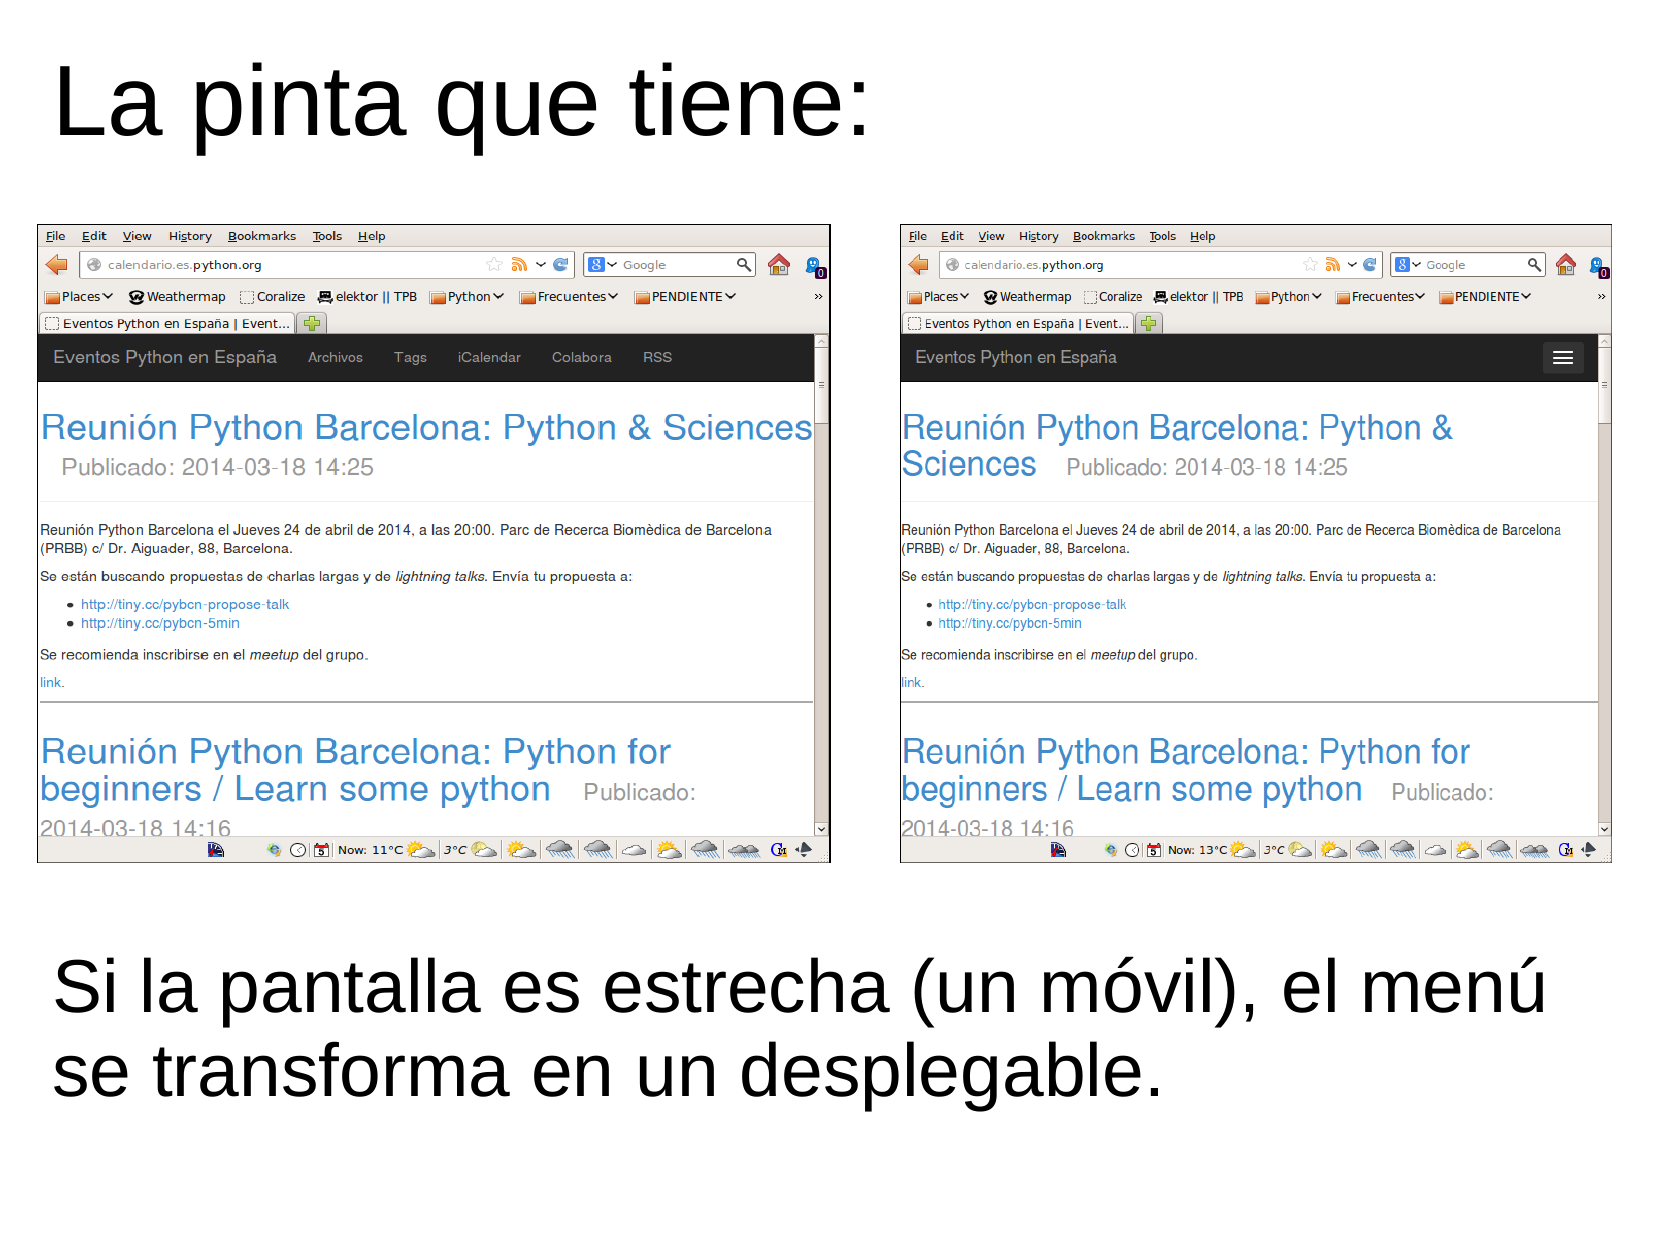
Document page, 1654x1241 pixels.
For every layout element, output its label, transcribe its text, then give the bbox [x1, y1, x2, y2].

text_box La pinta que tiene: [37, 37, 1613, 165]
picture [900, 224, 1612, 863]
picture [37, 224, 831, 863]
text_box Si la pantalla es estrecha (un móvil), el menú se transforma en un desplegable. [37, 937, 1613, 1121]
